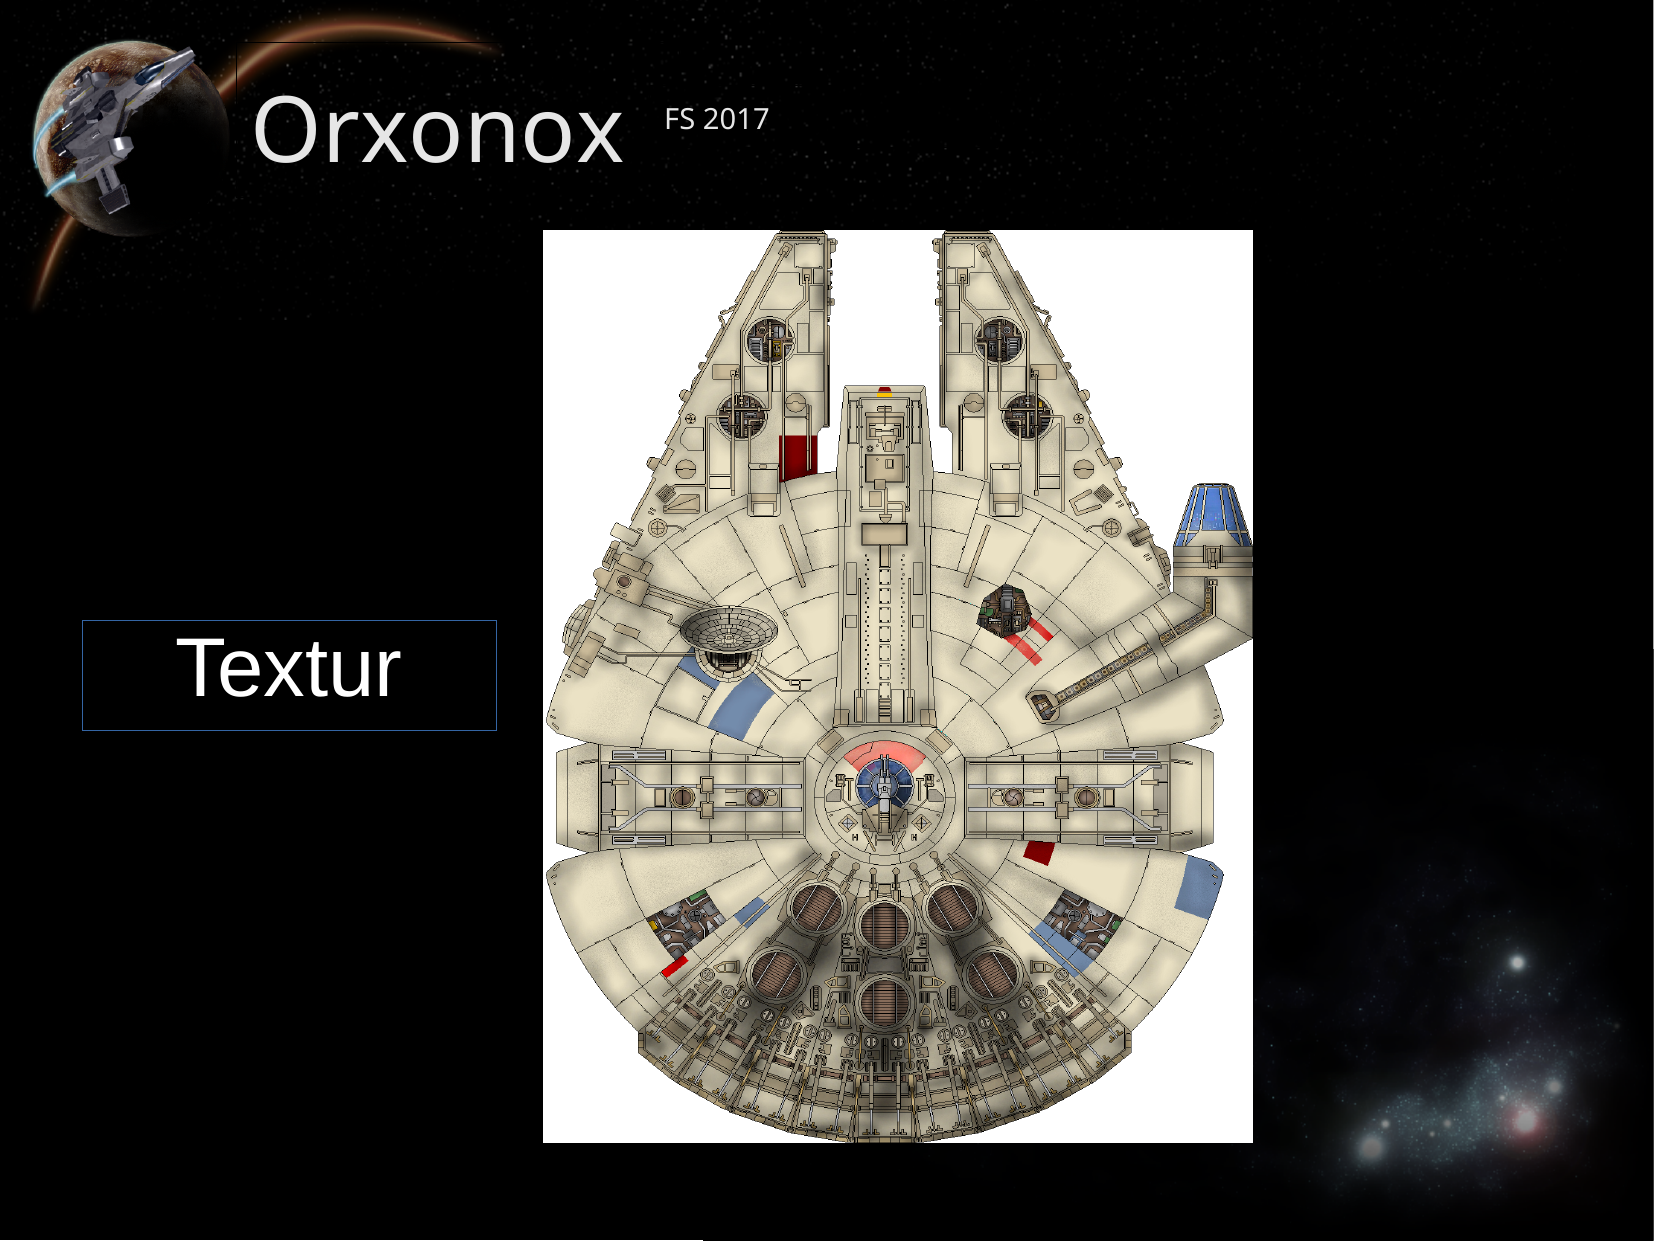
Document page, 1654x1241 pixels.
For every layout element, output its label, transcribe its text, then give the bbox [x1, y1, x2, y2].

text_box Textur [82, 620, 497, 731]
picture [0, 0, 1654, 1241]
